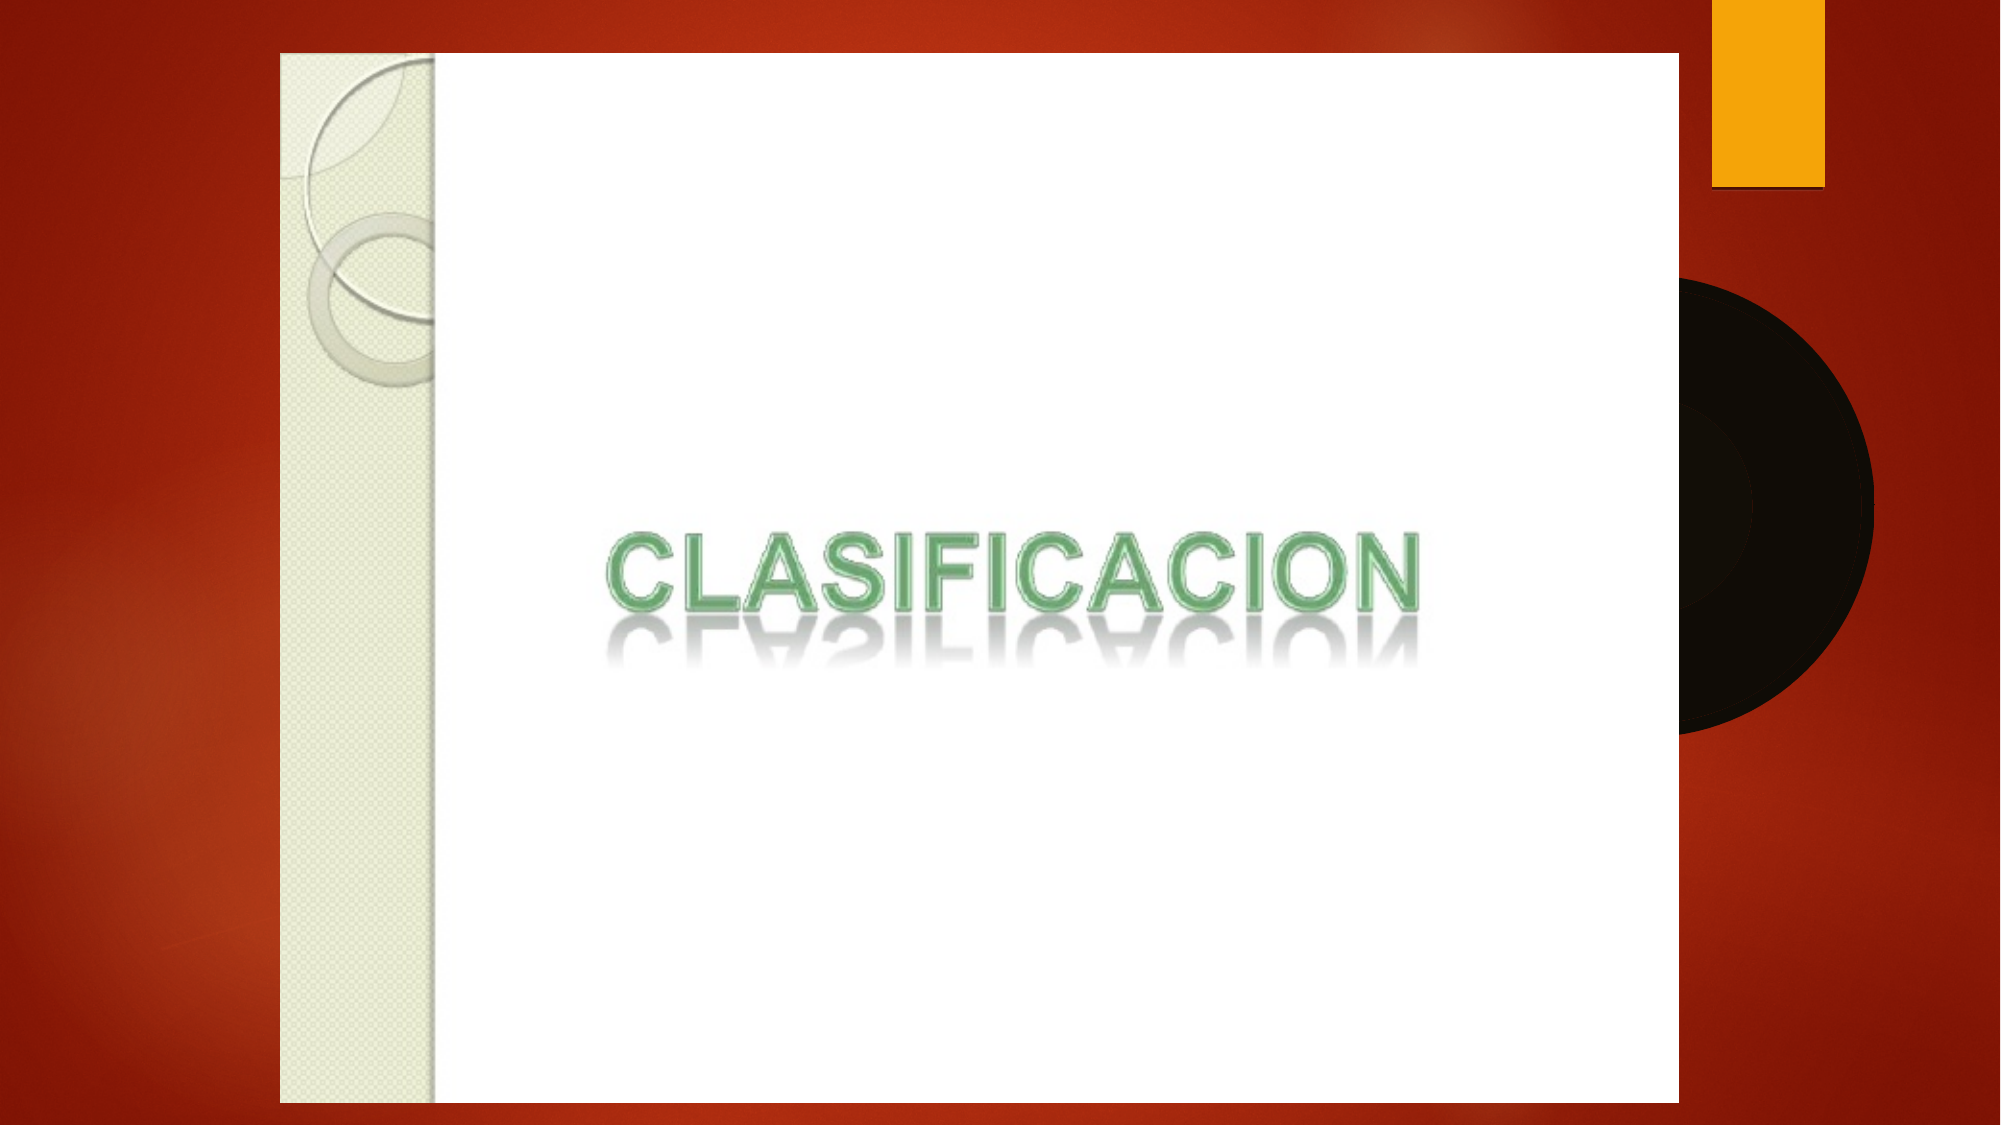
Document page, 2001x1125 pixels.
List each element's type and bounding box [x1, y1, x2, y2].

picture [280, 53, 1679, 1103]
